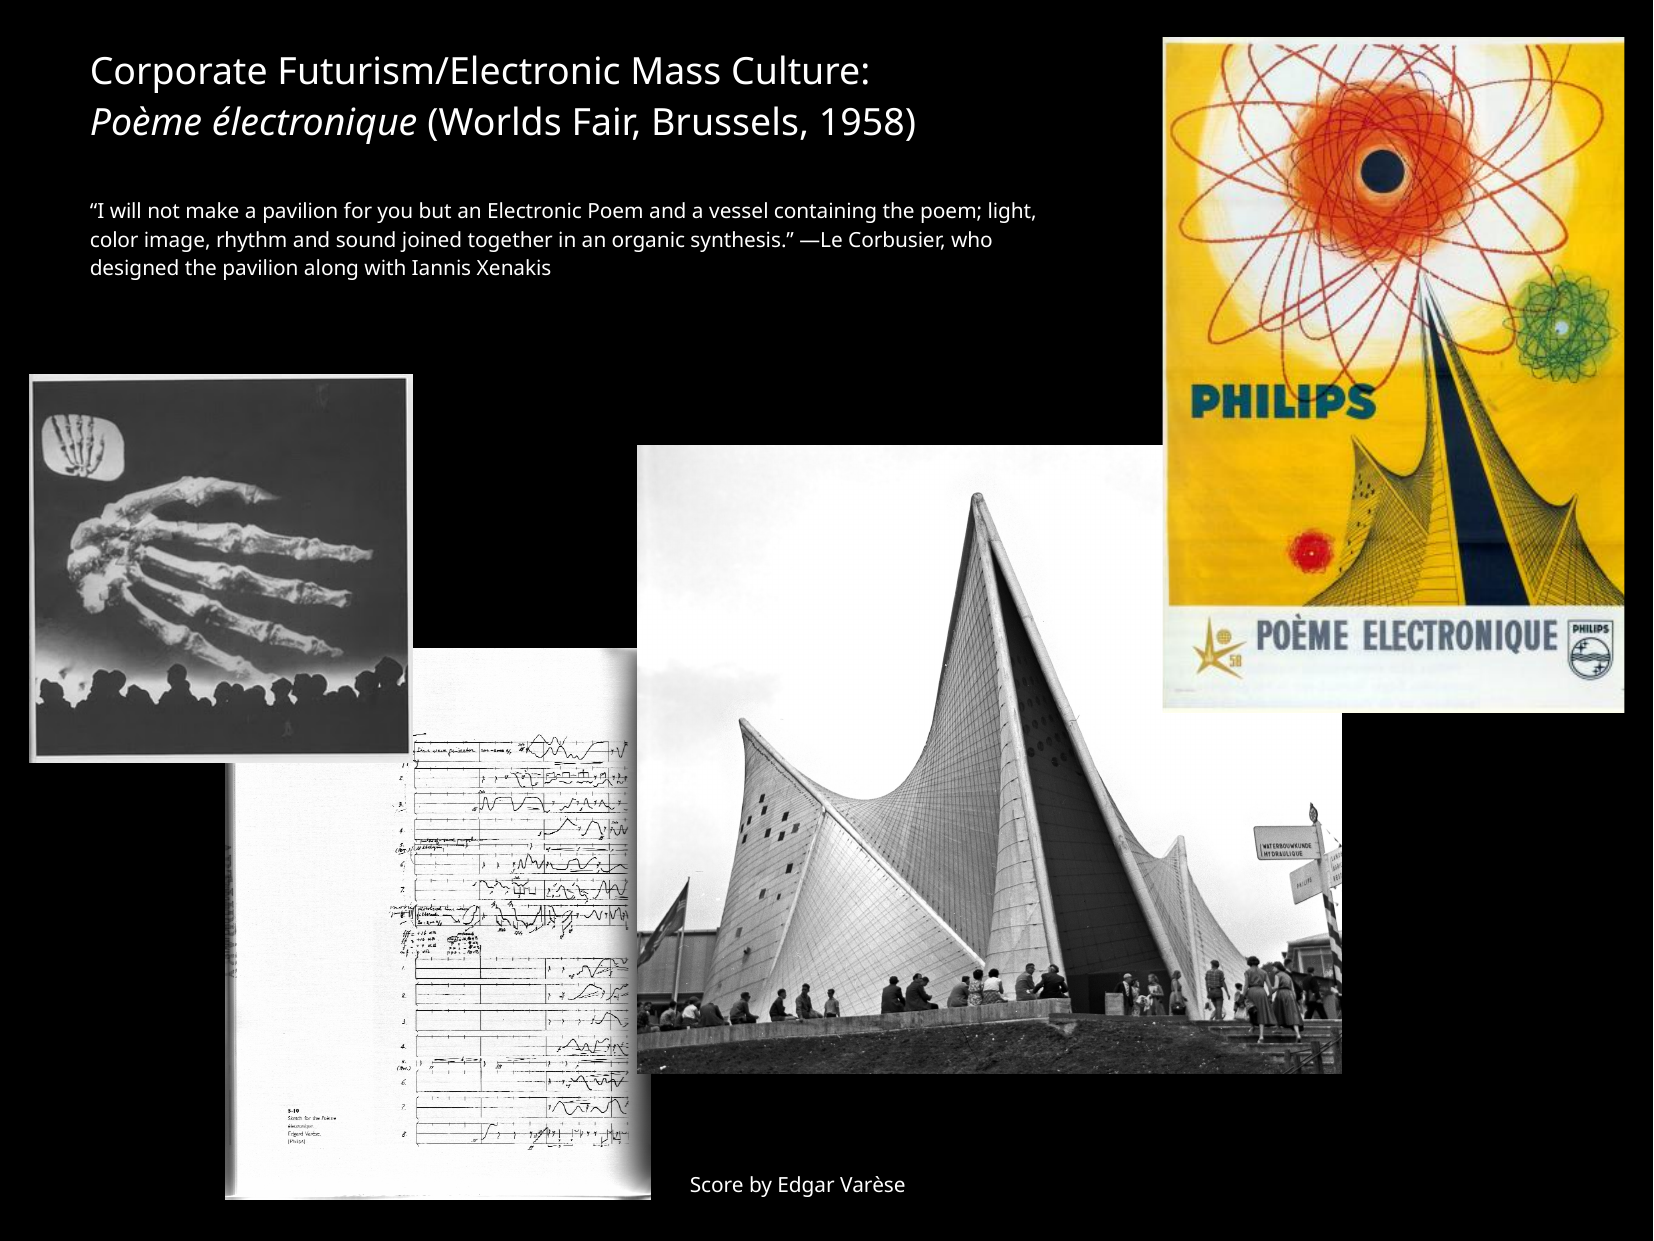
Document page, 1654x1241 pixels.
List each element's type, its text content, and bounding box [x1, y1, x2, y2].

picture [29, 37, 1625, 1201]
text_box “I will not make a pavilion for you but an Electronic Poem and a vessel containing the poem; light, color image, rhythm and sound joined together in an organic synthesis.” —Le Corbusier, who designed the pavilion along with Iannis Xenakis [75, 189, 1088, 292]
text_box Corporate Futurism/Electronic Mass Culture: Poème électronique (Worlds Fair, Brussels, 1958) [75, 37, 1114, 158]
text_box Score by Edgar Varèse [675, 1162, 962, 1207]
